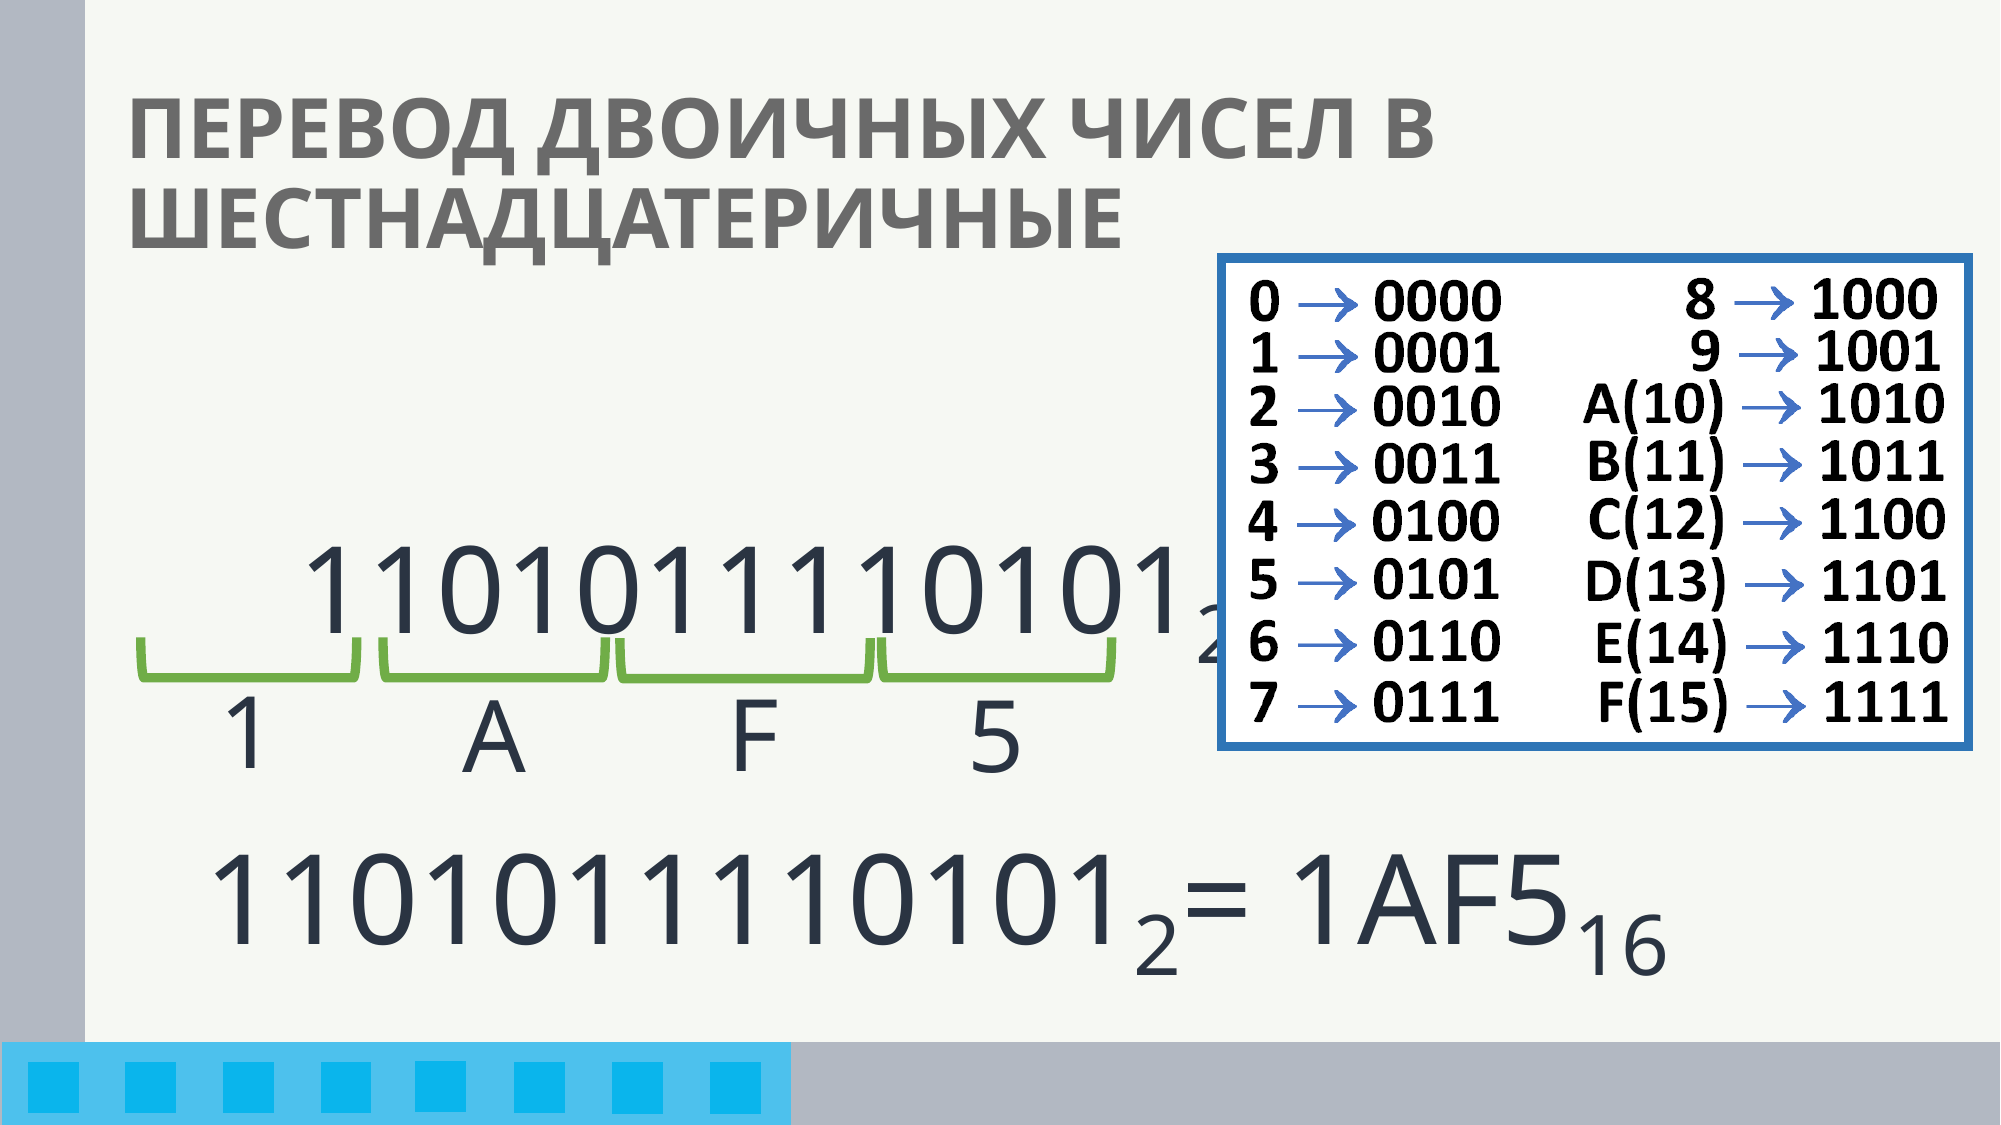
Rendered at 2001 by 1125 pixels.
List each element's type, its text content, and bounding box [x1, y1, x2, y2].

picture [1226, 262, 1964, 742]
text_box 5 [929, 665, 1064, 802]
text_box 11010111101012= 1AF516 [189, 811, 1707, 979]
text_box 11010111101012 [283, 505, 1217, 672]
text_box A [427, 665, 561, 802]
text_box 1 [182, 661, 316, 798]
text_box F [686, 663, 820, 801]
title ПЕРЕВОД ДВОИЧНЫХ ЧИСЕЛ В ШЕСТНАДЦАТЕРИЧНЫЕ [110, 67, 1892, 286]
